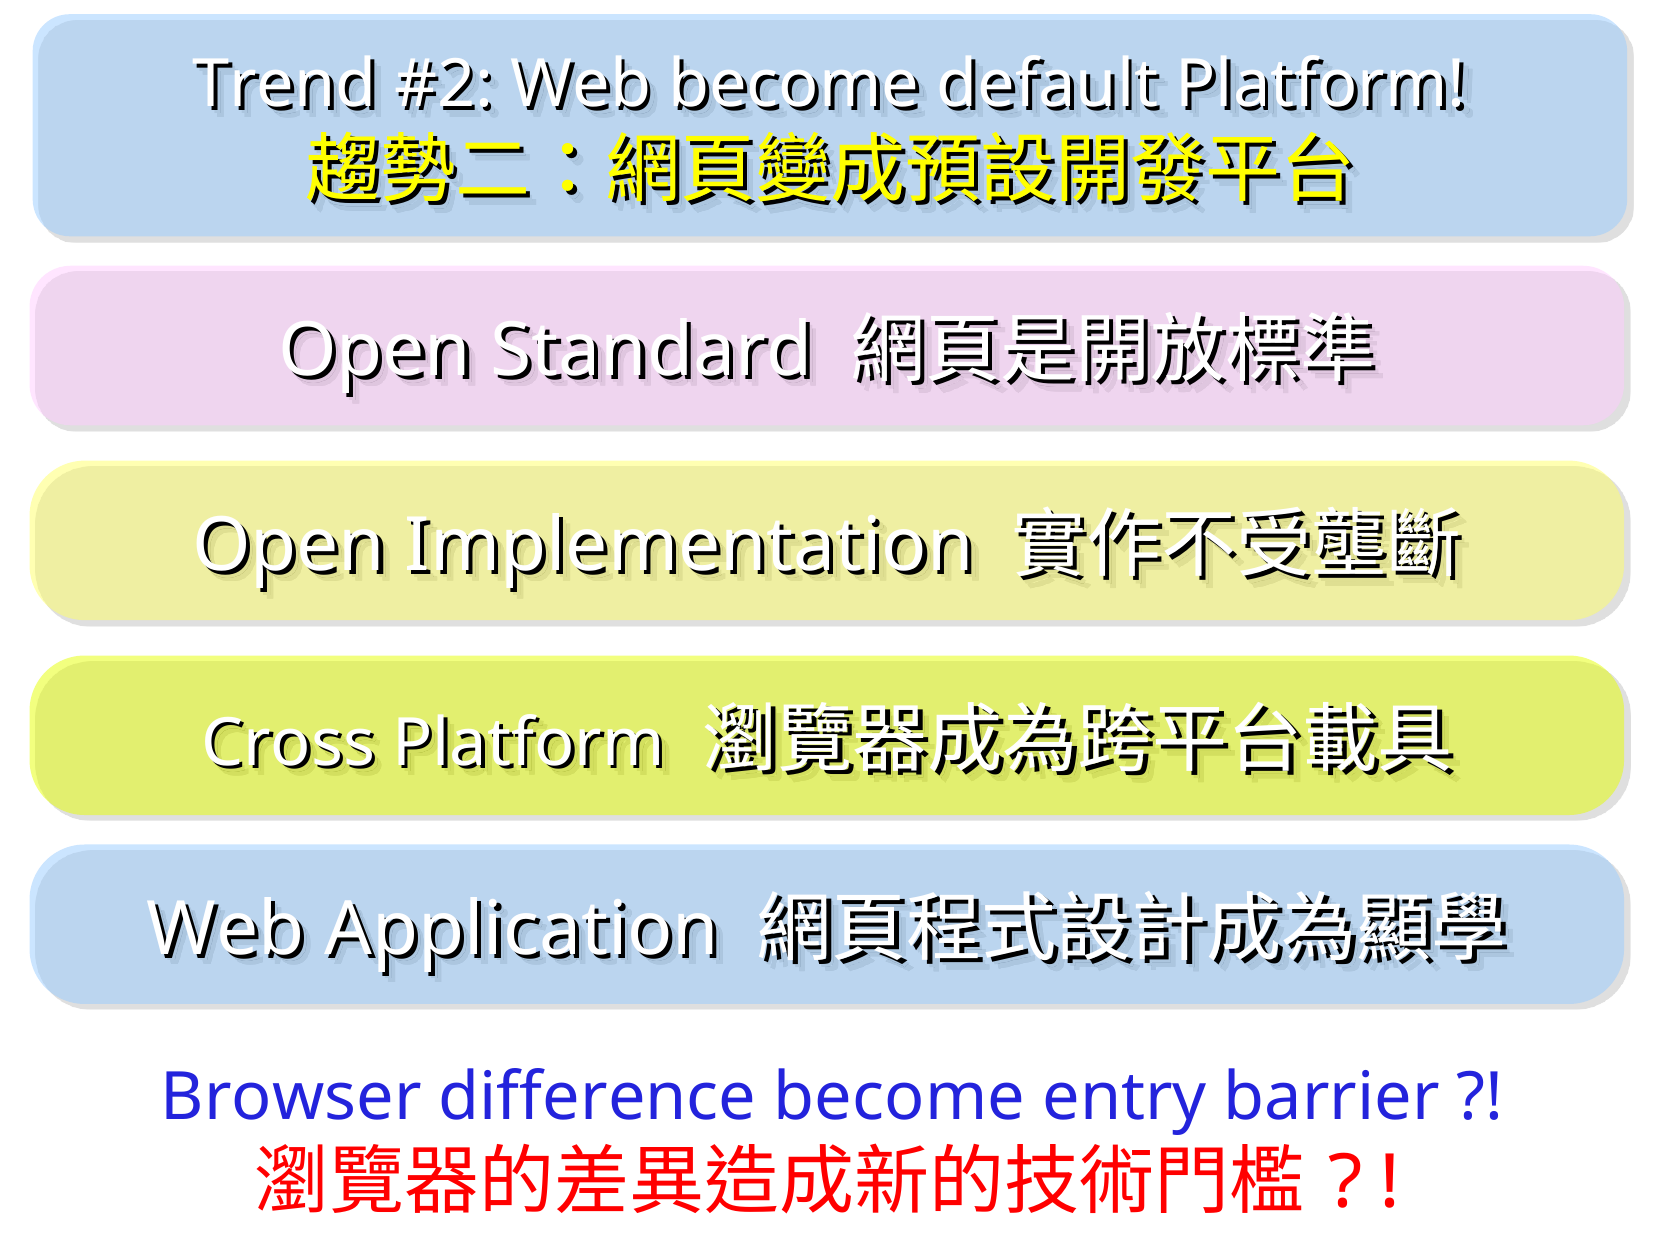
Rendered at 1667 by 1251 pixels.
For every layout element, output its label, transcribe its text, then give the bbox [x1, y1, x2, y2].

text_box Open Implementation 實作不受壟斷 [29, 460, 1625, 621]
text_box Trend #2: Web become default Platform! 趨勢二：網頁變成預設開發平台 [32, 14, 1628, 237]
text_box Cross Platform 瀏覽器成為跨平台載具 [29, 655, 1625, 816]
text_box Open Standard 網頁是開放標準 [29, 265, 1625, 426]
text_box Browser difference become entry barrier ?! 瀏覽器的差異造成新的技術門檻?! [0, 1045, 1667, 1231]
text_box Web Application 網頁程式設計成為顯學 [29, 844, 1625, 1004]
